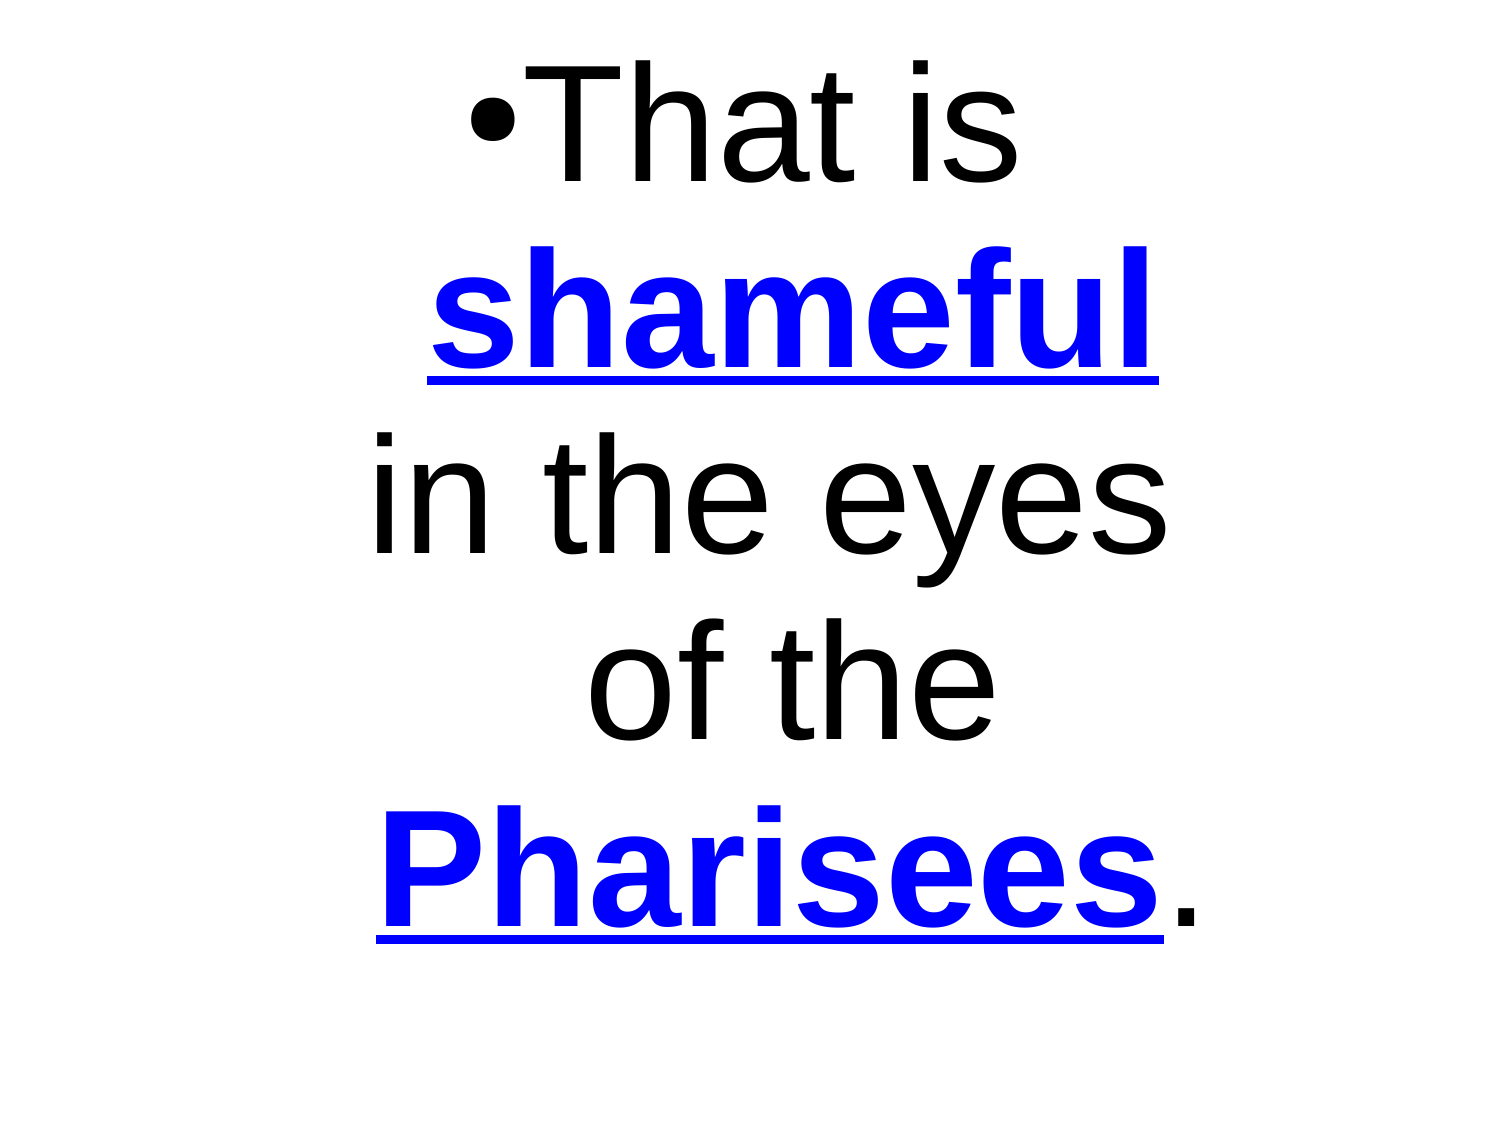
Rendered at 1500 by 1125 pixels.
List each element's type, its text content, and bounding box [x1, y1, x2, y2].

list That is shameful in the eyes of the Pharisees. [30, 29, 1486, 1096]
